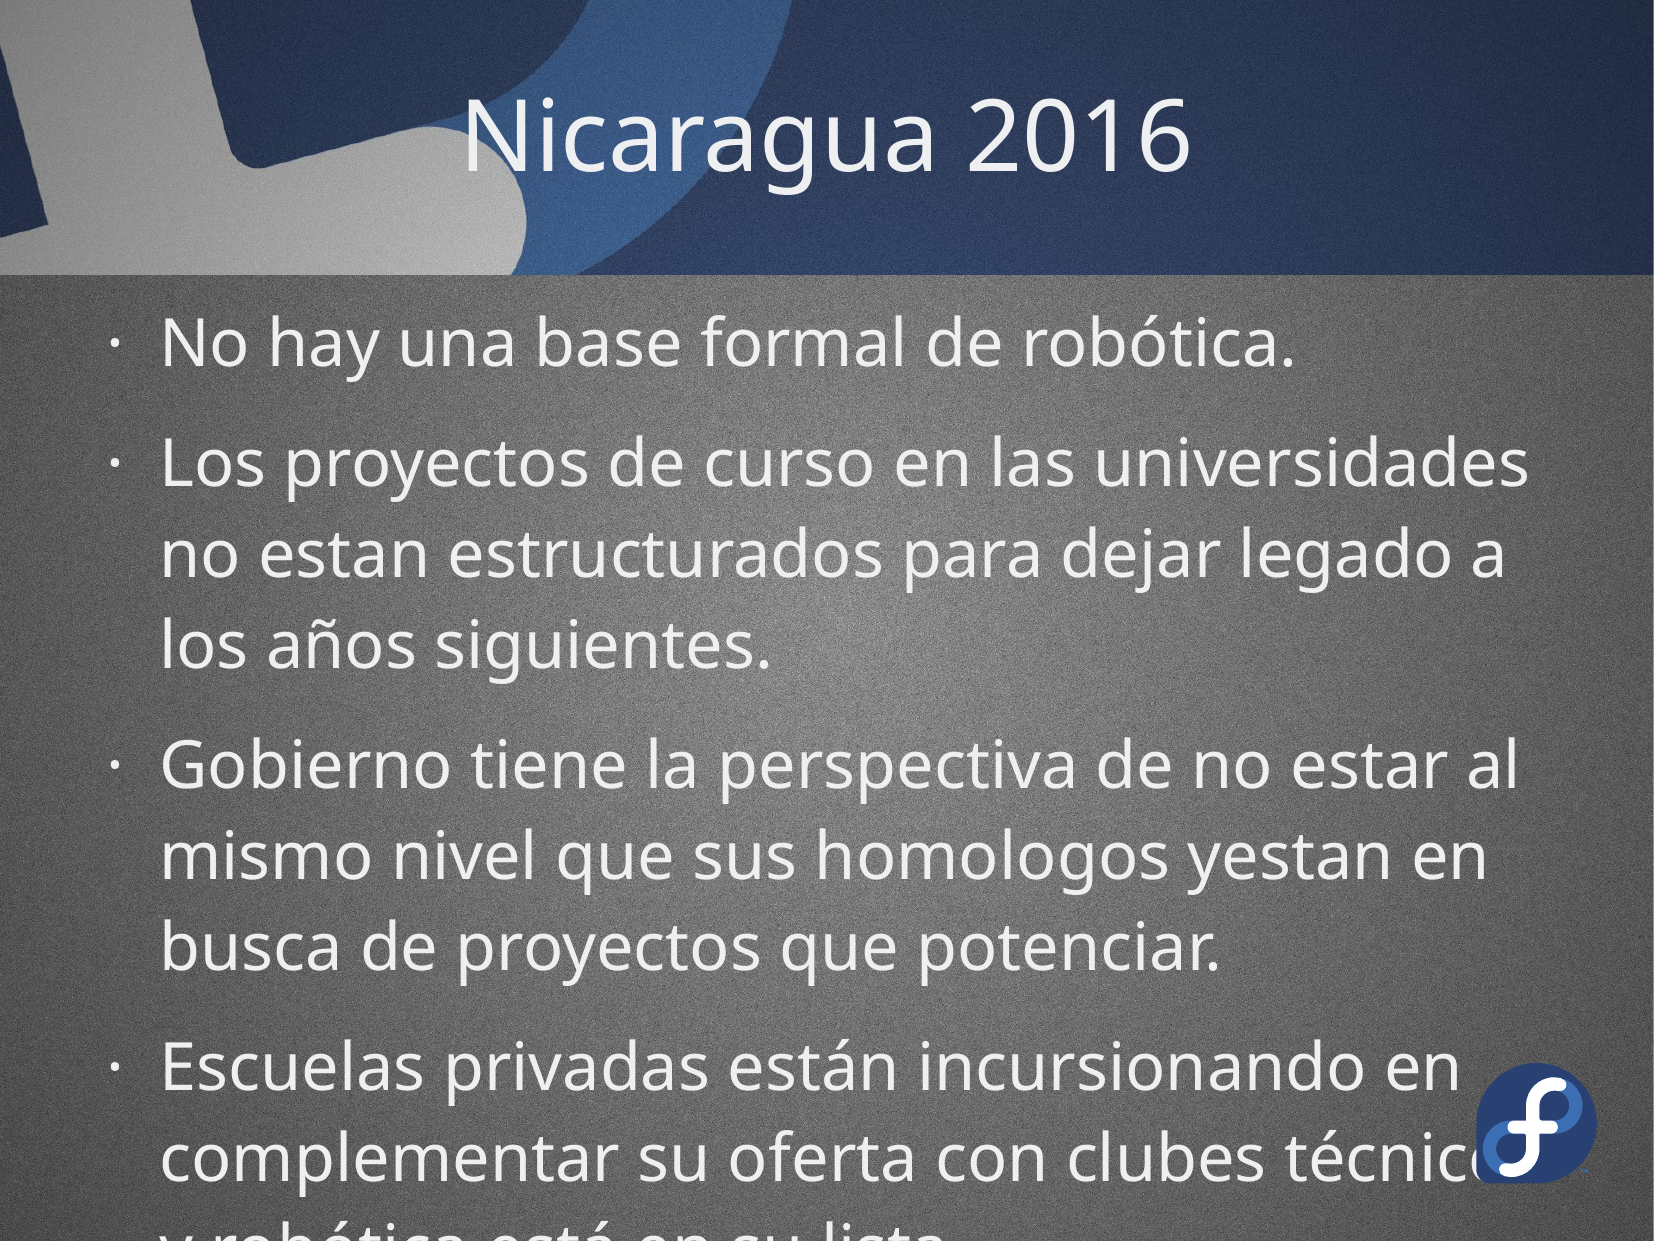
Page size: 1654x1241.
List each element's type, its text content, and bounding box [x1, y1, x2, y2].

title Nicaragua 2016 [88, 29, 1565, 237]
picture [0, 0, 1654, 1241]
list No hay una base formal de robótica. Los proyectos de curso en las universidades no estan estructurados para dejar legado a los años siguientes. Gobierno tiene la perspectiva de no estar al mismo nivel que sus homologos yestan en busca de proyectos que potenciar. Escuelas privadas están incursionando en complementar su oferta con clubes técnicos y robótica está en su lista. [88, 295, 1565, 1162]
